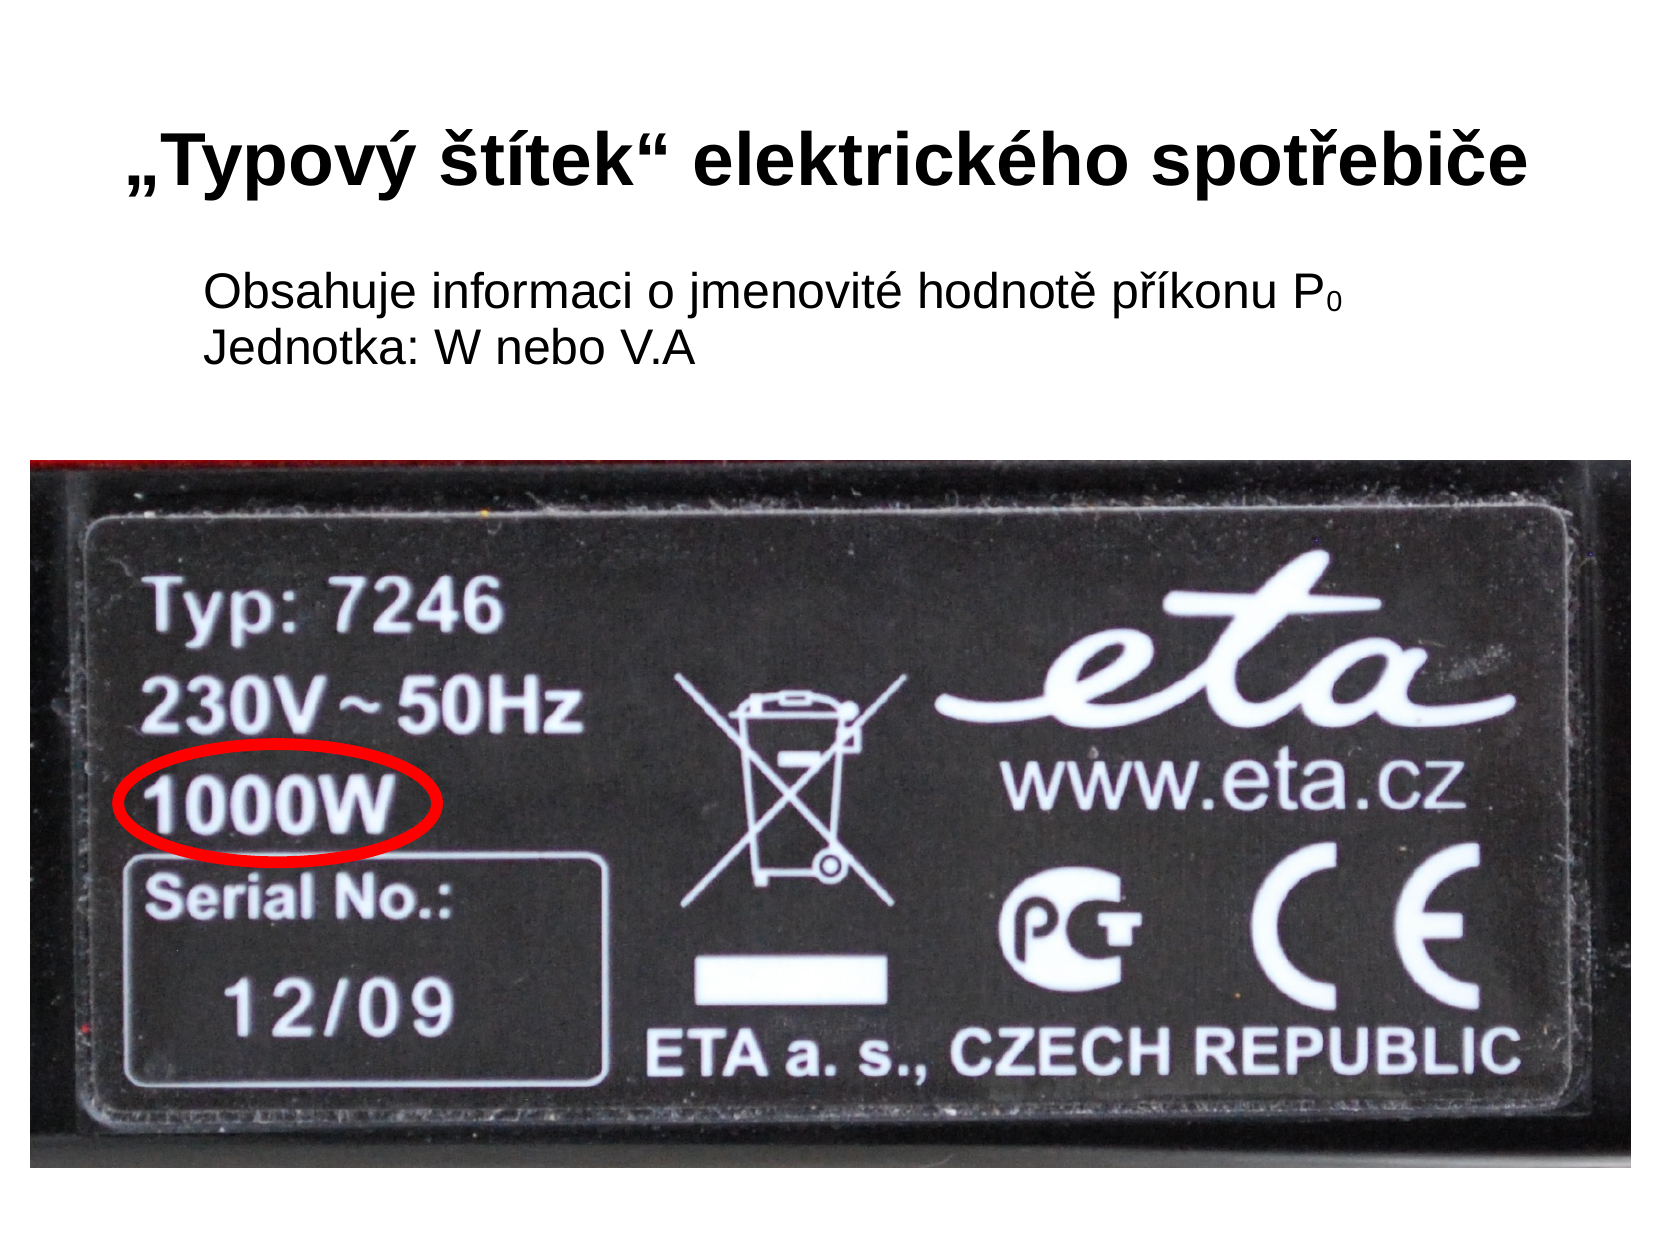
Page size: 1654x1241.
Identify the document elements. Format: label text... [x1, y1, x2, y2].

text_box Obsahuje informaci o jmenovité hodnotě příkonu P0 Jednotka: W nebo V.A [188, 247, 1465, 391]
picture [30, 460, 1631, 1168]
title „Typový štítek“ elektrického spotřebiče [82, 94, 1571, 225]
